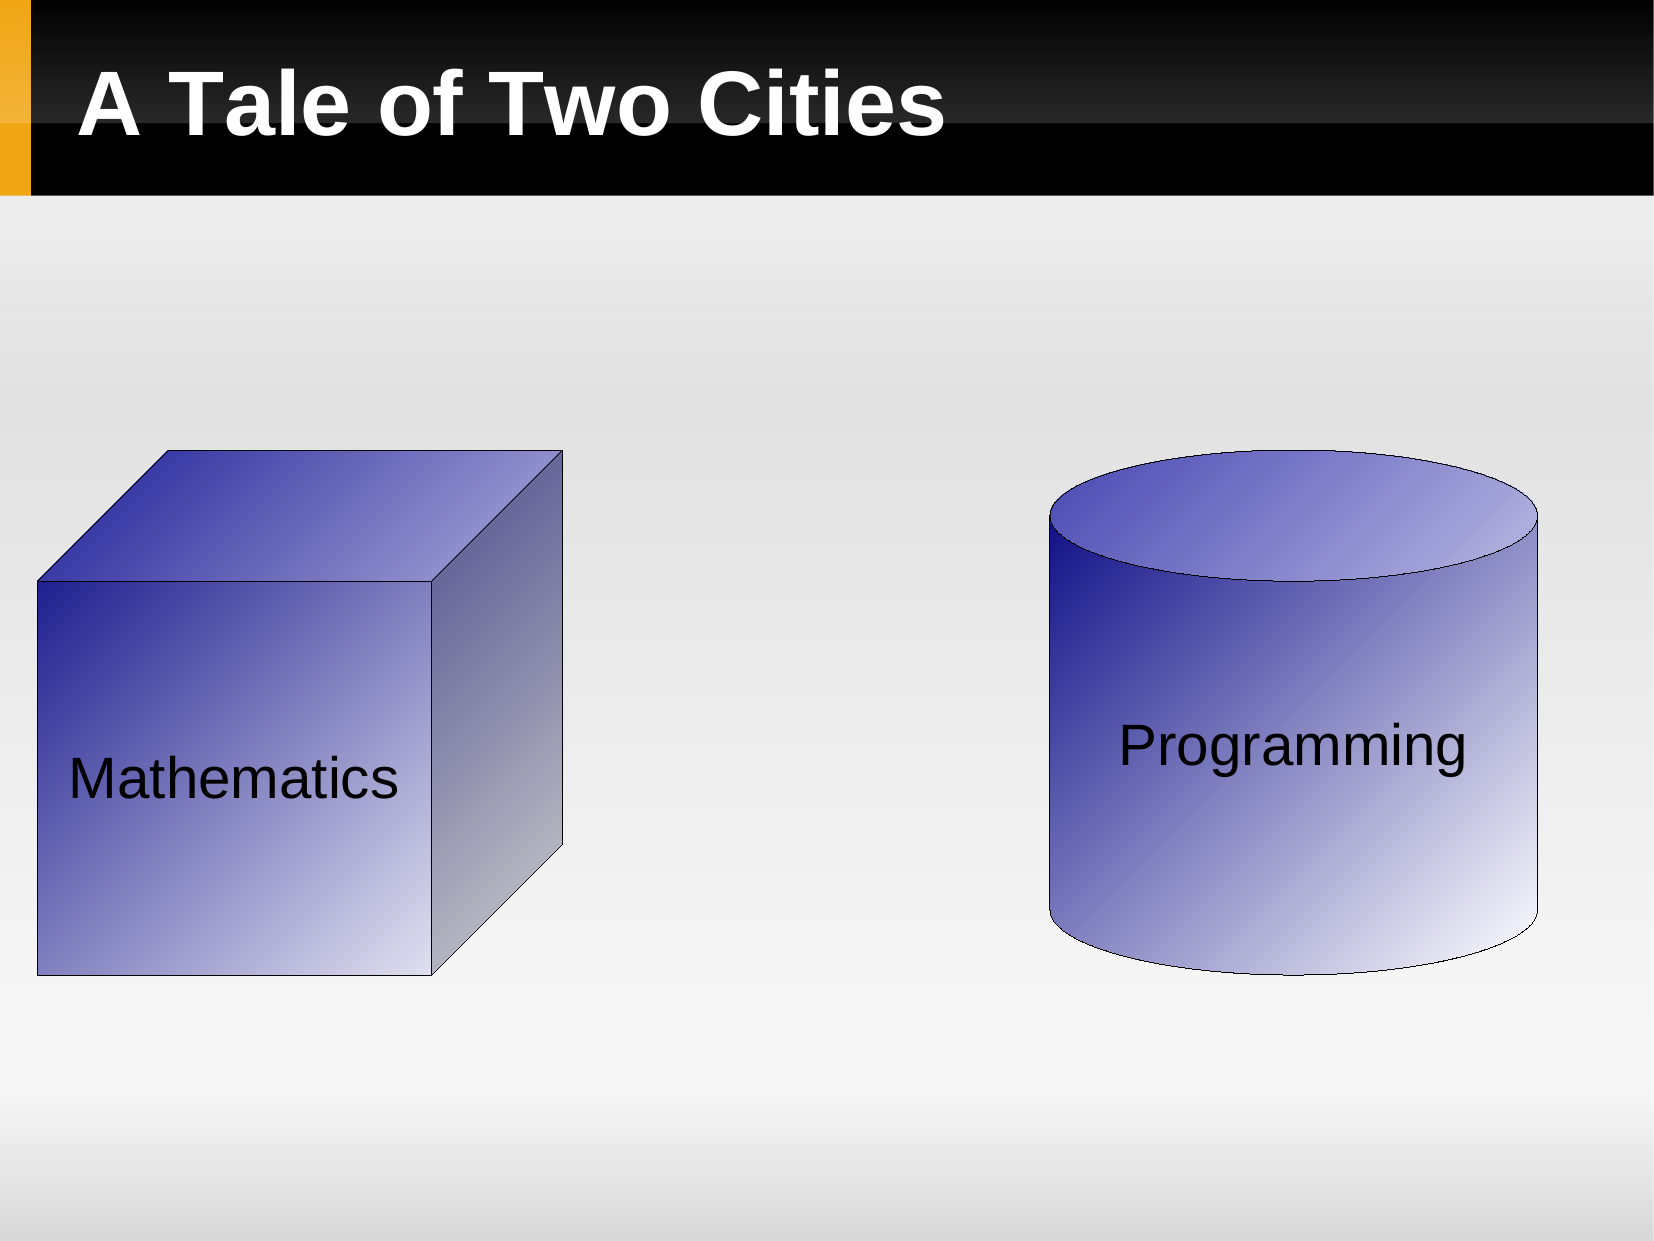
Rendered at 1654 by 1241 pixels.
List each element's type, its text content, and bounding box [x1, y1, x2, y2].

title A Tale of Two Cities [76, 0, 1565, 208]
text_box Programming [1049, 517, 1538, 976]
picture [0, 0, 1654, 1241]
text_box Mathematics [37, 582, 431, 976]
